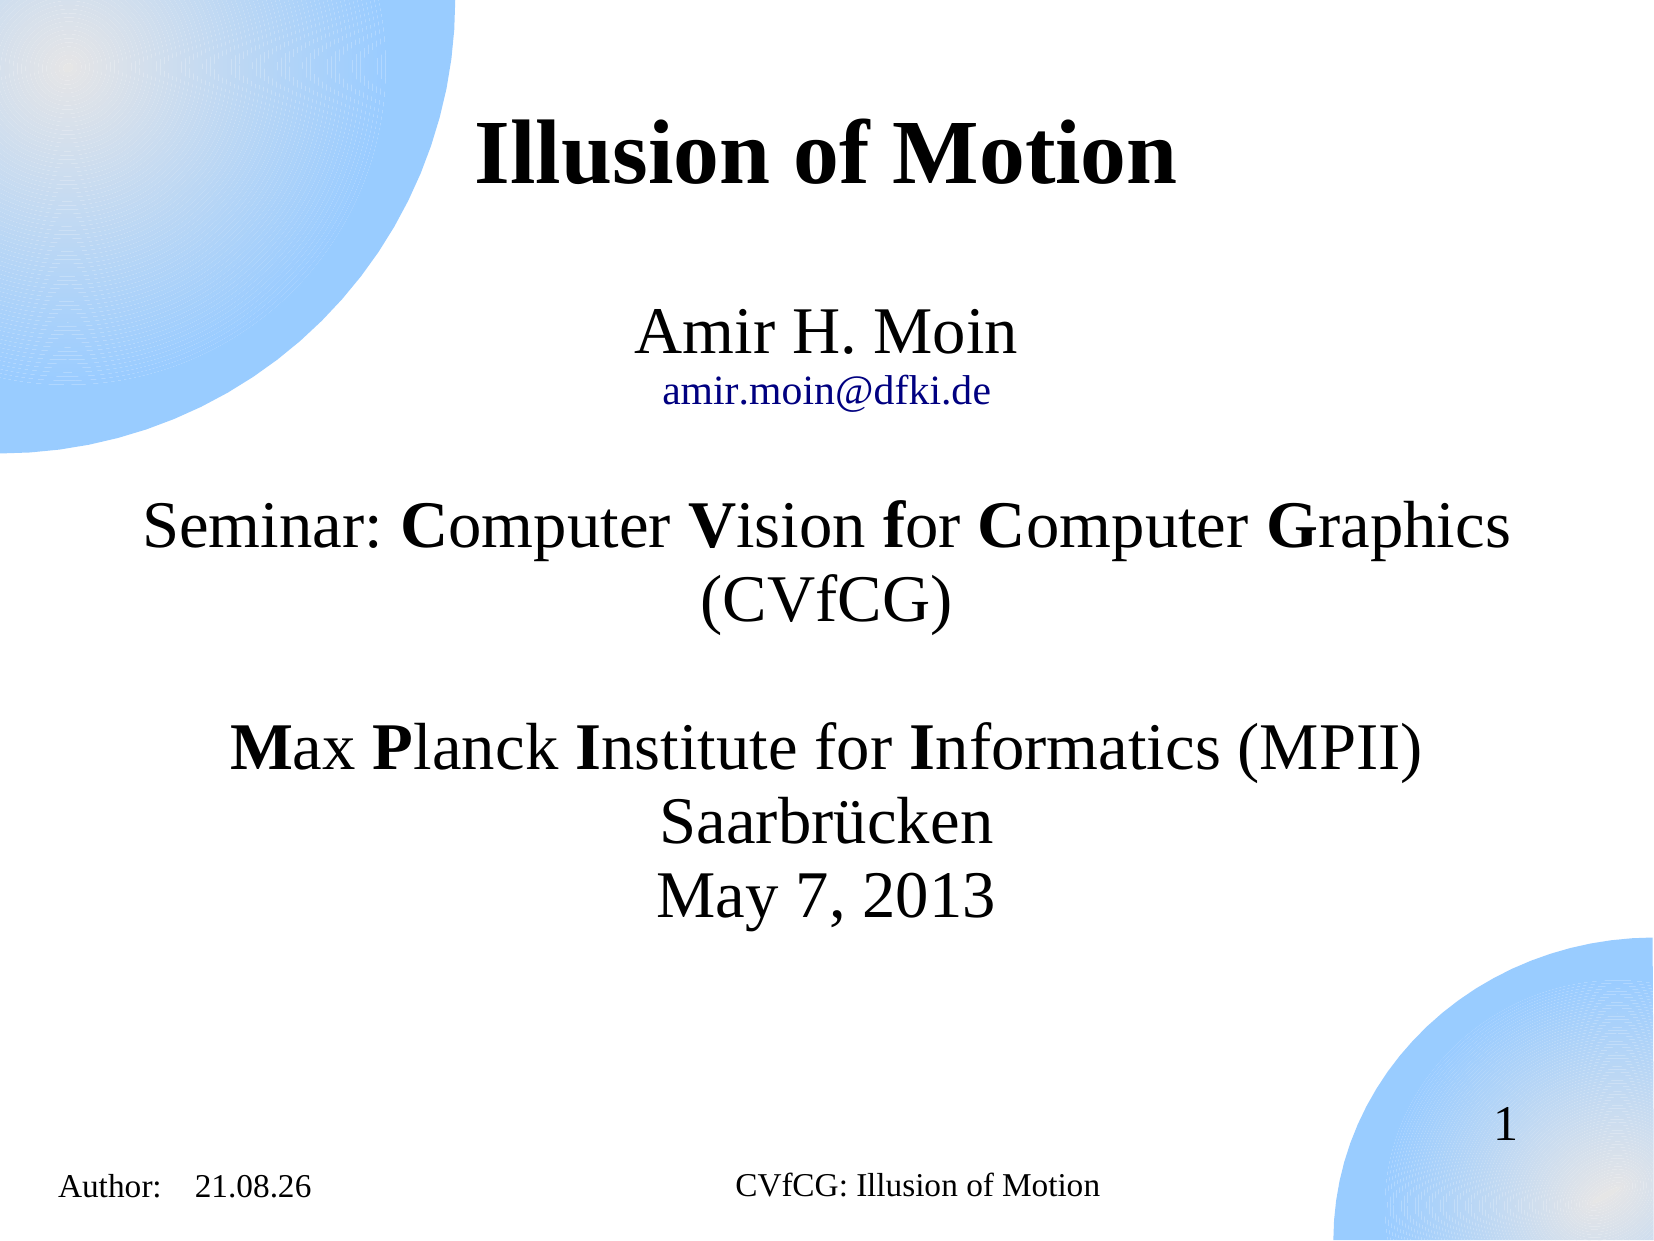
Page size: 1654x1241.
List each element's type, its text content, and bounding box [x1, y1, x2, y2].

text_box CVfCG: Illusion of Motion [735, 1166, 1346, 1204]
subtitle Amir H. Moin amir.moin@dfki.de Seminar: Computer Vision for Computer Graphics (CVfCG) Max Planck Institute for Informatics (MPII) Saarbrücken May 7, 2013 [82, 290, 1571, 1010]
text_box <number> [1401, 1095, 1611, 1152]
title Illusion of Motion [82, 49, 1571, 257]
